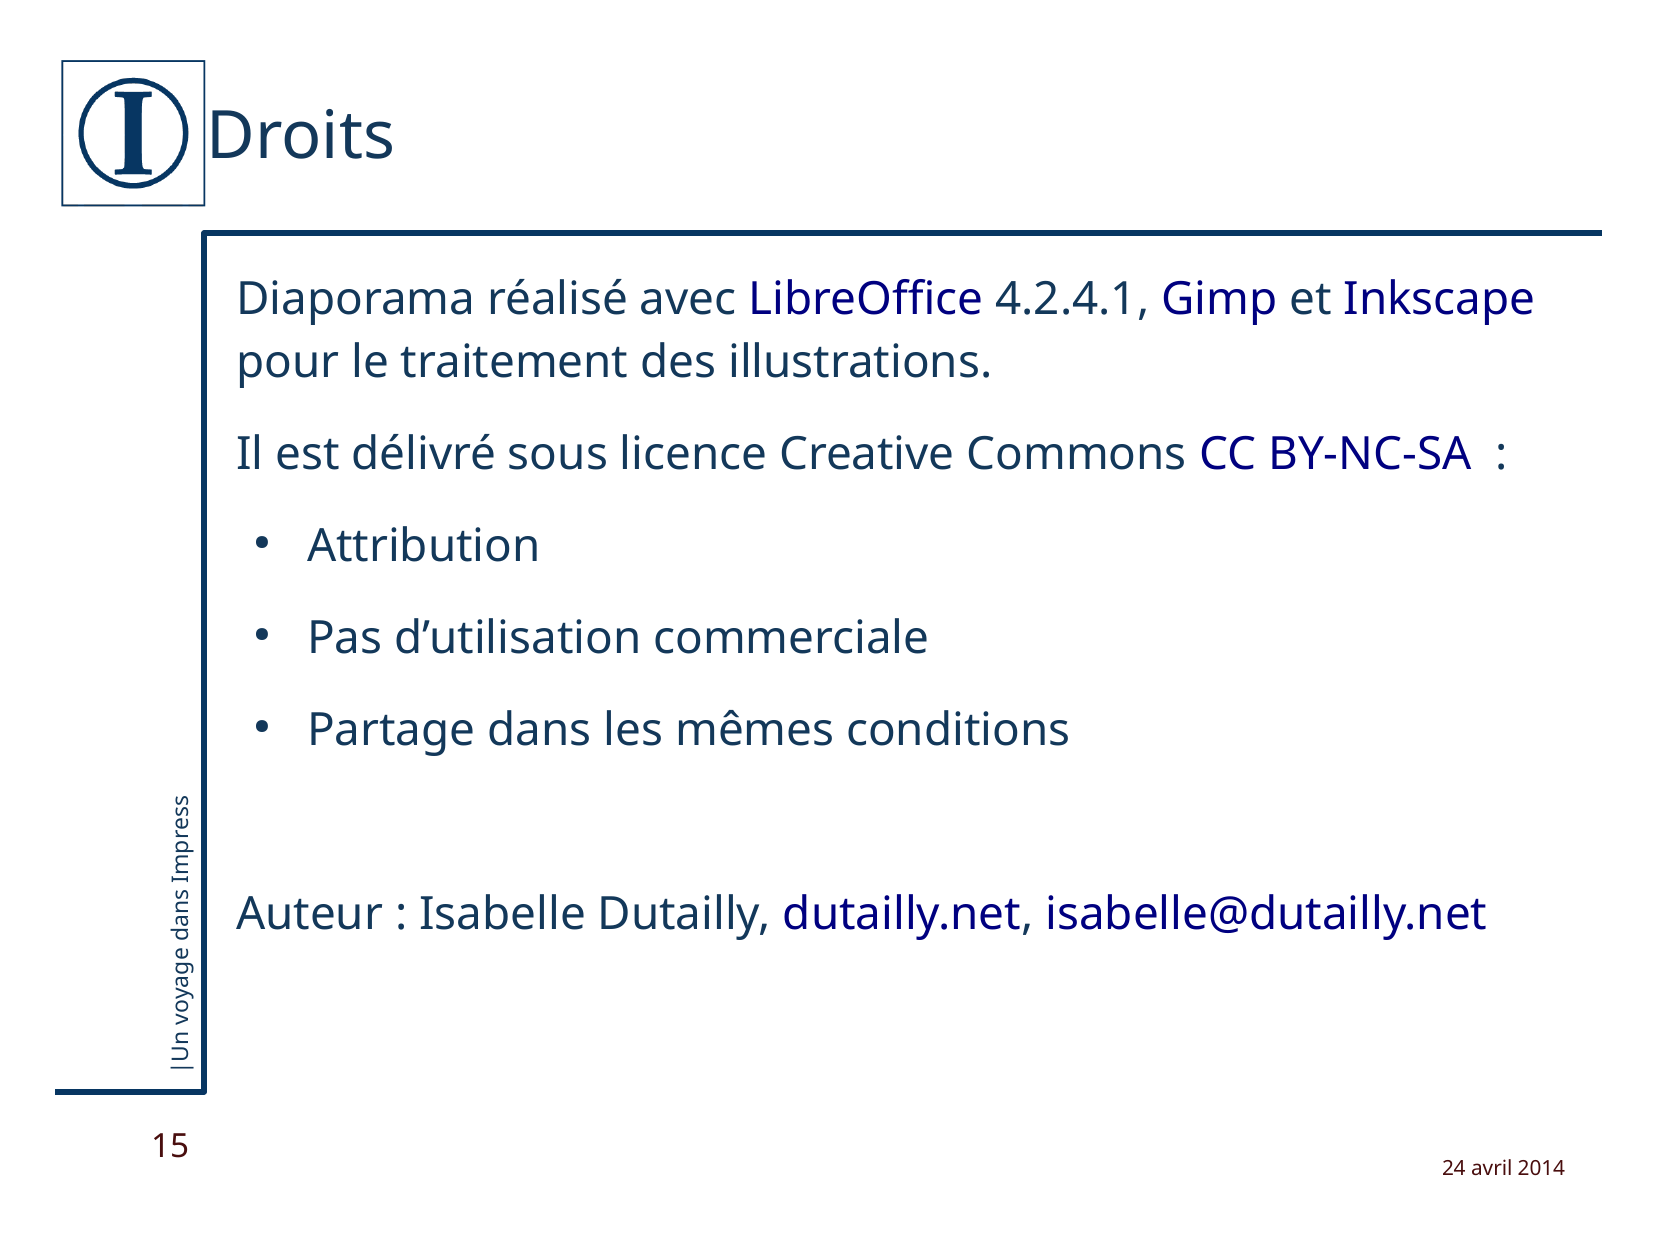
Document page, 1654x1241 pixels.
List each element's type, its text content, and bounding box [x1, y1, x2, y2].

picture [59, 58, 207, 207]
list Diaporama réalisé avec LibreOffice 4.2.4.1, Gimp et Inkscape pour le traitement des illustrations. Il est délivré sous licence Creative Commons CC BY-NC-SA : Attribution Pas d’utilisation commerciale Partage dans les mêmes conditions Auteur : Isabelle Dutailly, dutailly.net, isabelle@dutailly.net [236, 265, 1595, 1093]
title Droits [206, 59, 1565, 207]
